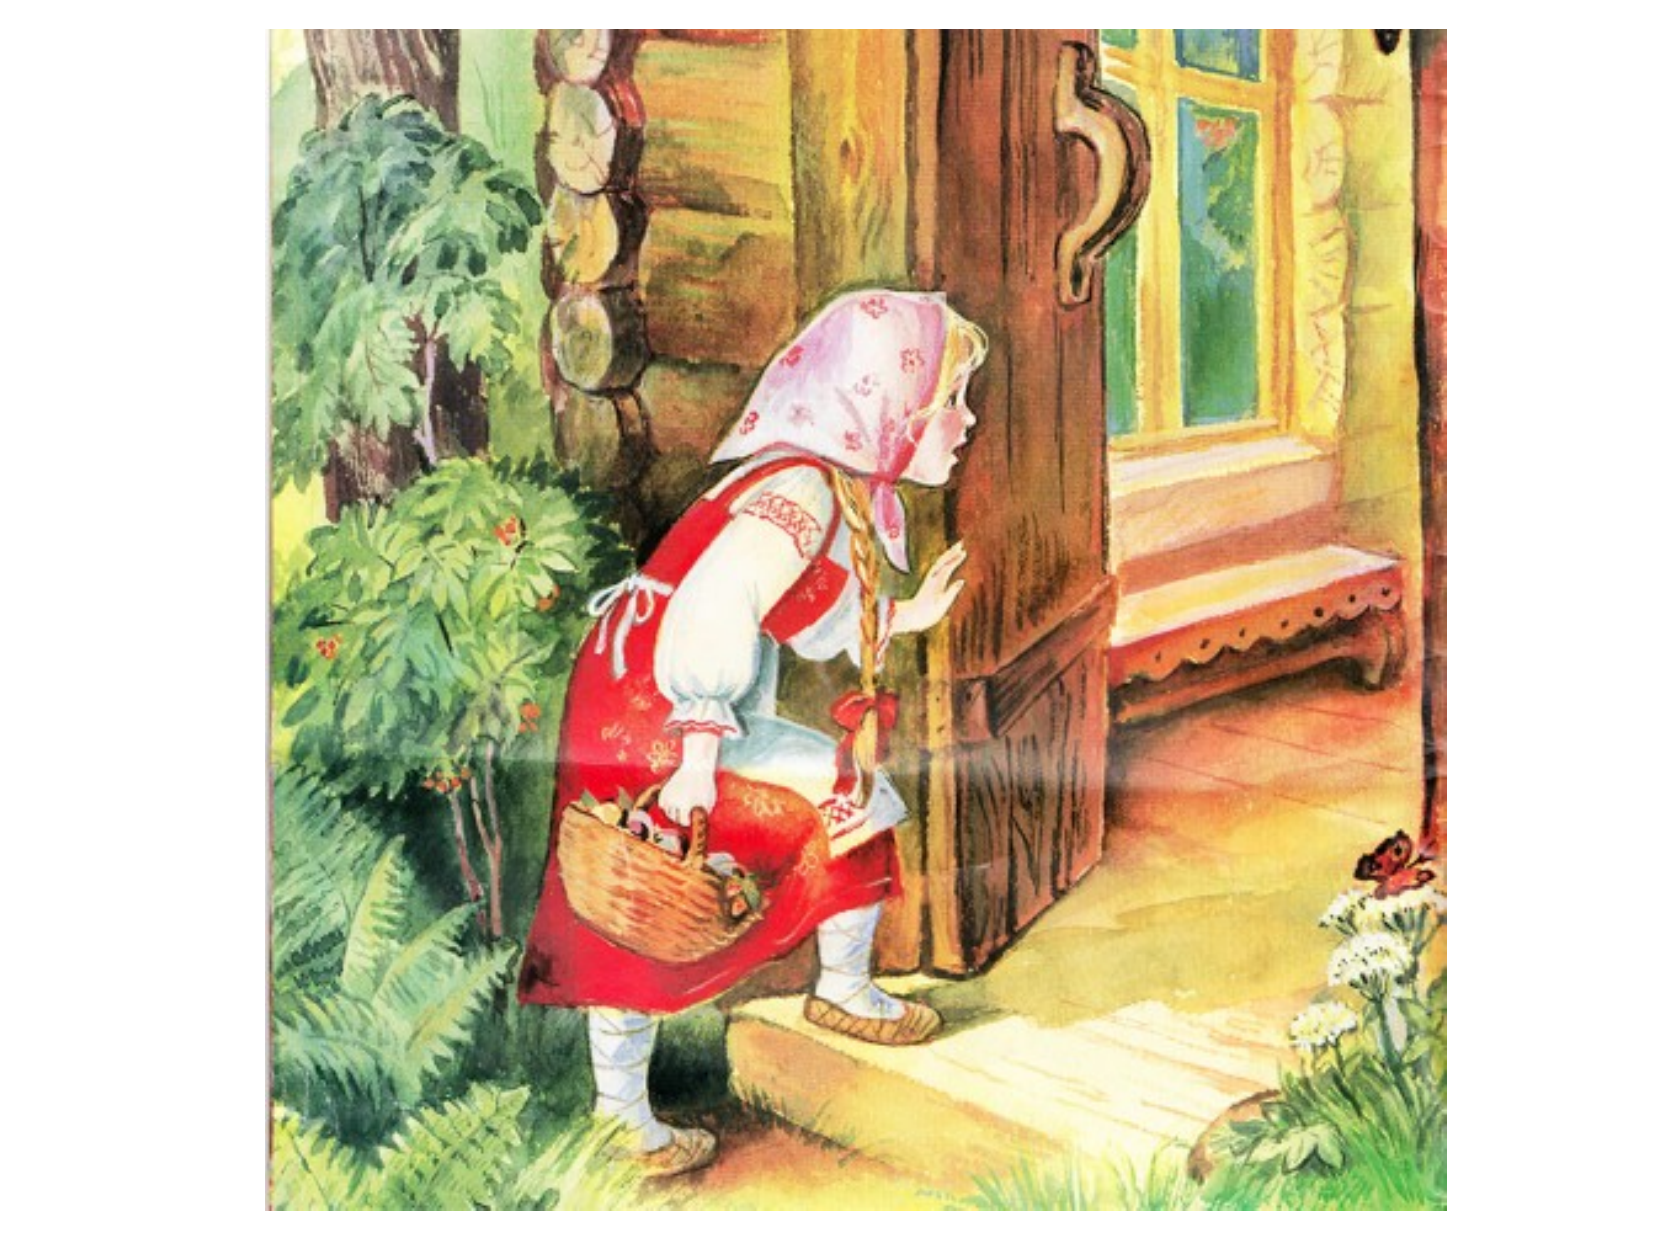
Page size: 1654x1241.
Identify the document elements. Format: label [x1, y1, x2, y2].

picture [265, 29, 1447, 1211]
